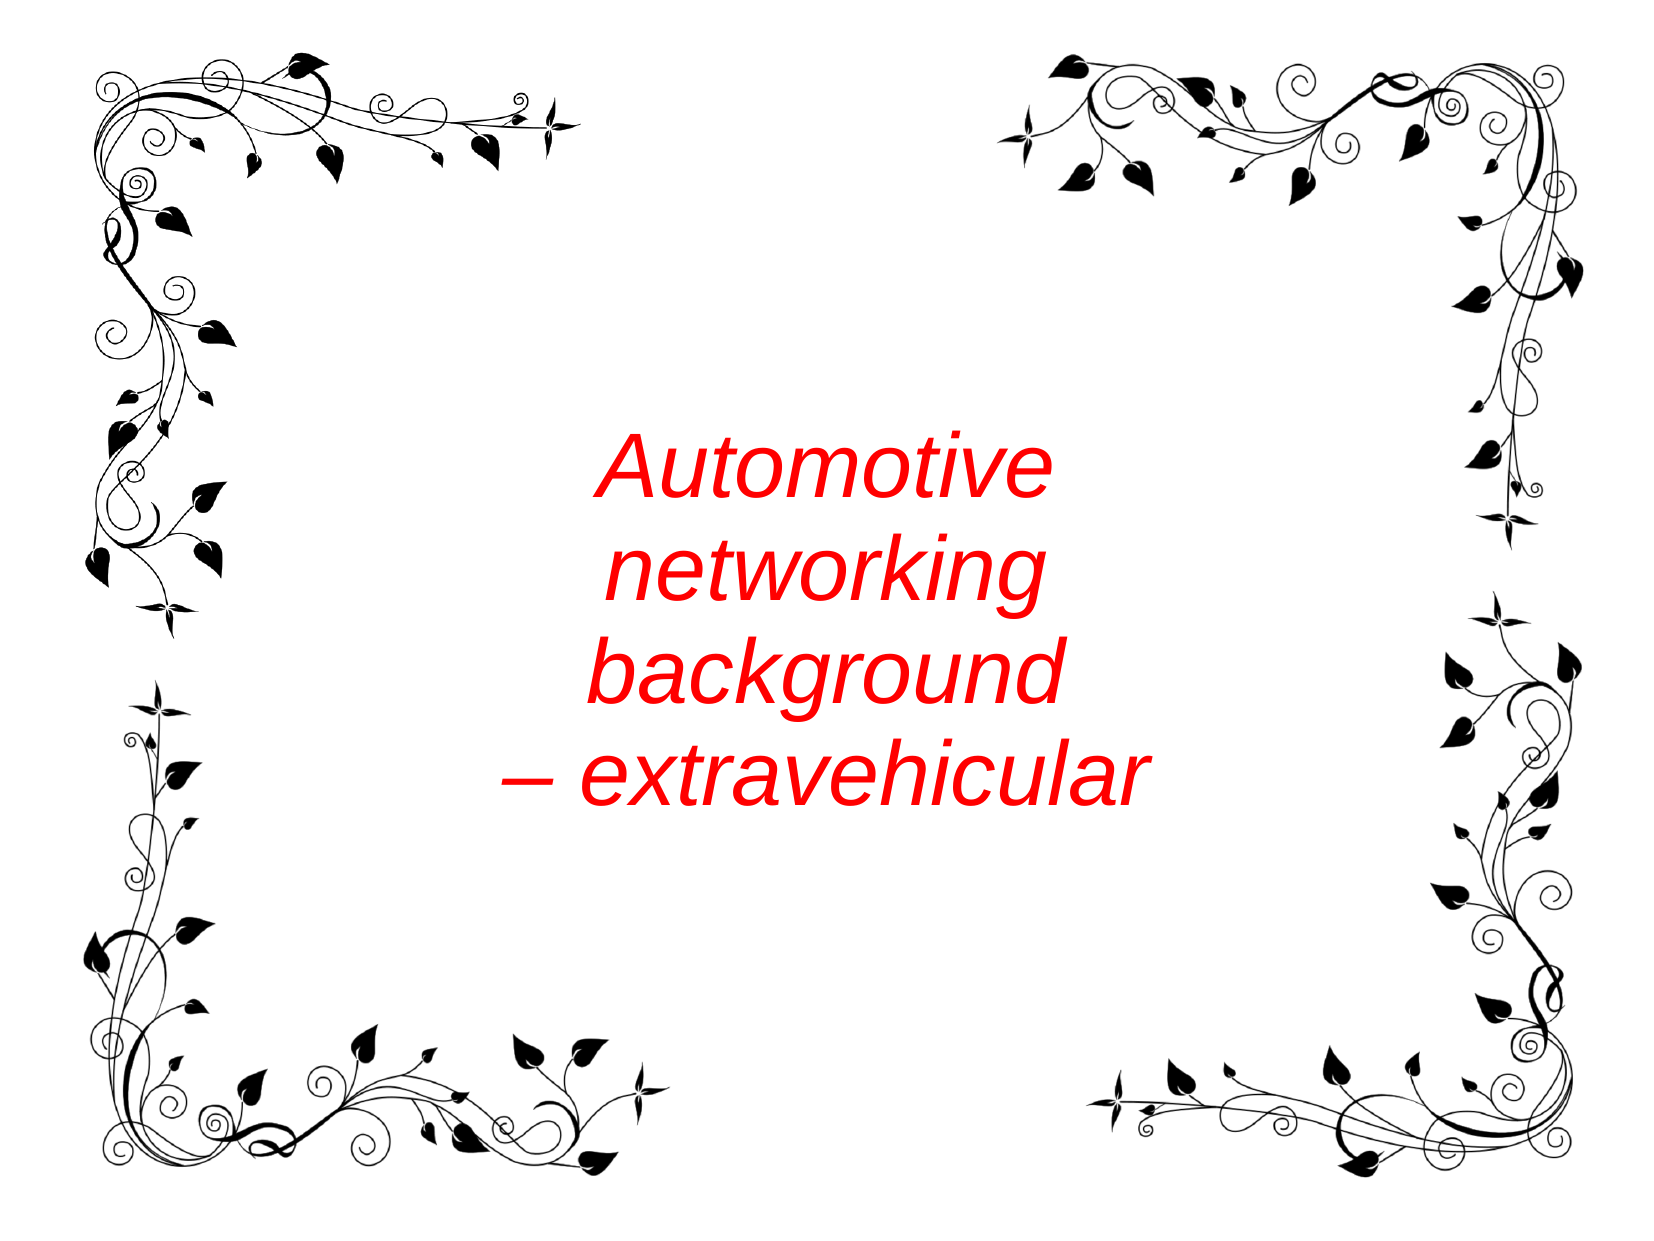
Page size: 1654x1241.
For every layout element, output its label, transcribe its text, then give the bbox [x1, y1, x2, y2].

picture [75, 675, 676, 1186]
picture [990, 45, 1591, 556]
picture [75, 44, 586, 646]
text_box Automotive networking background – extravehicular [487, 407, 1166, 833]
picture [1080, 585, 1591, 1186]
